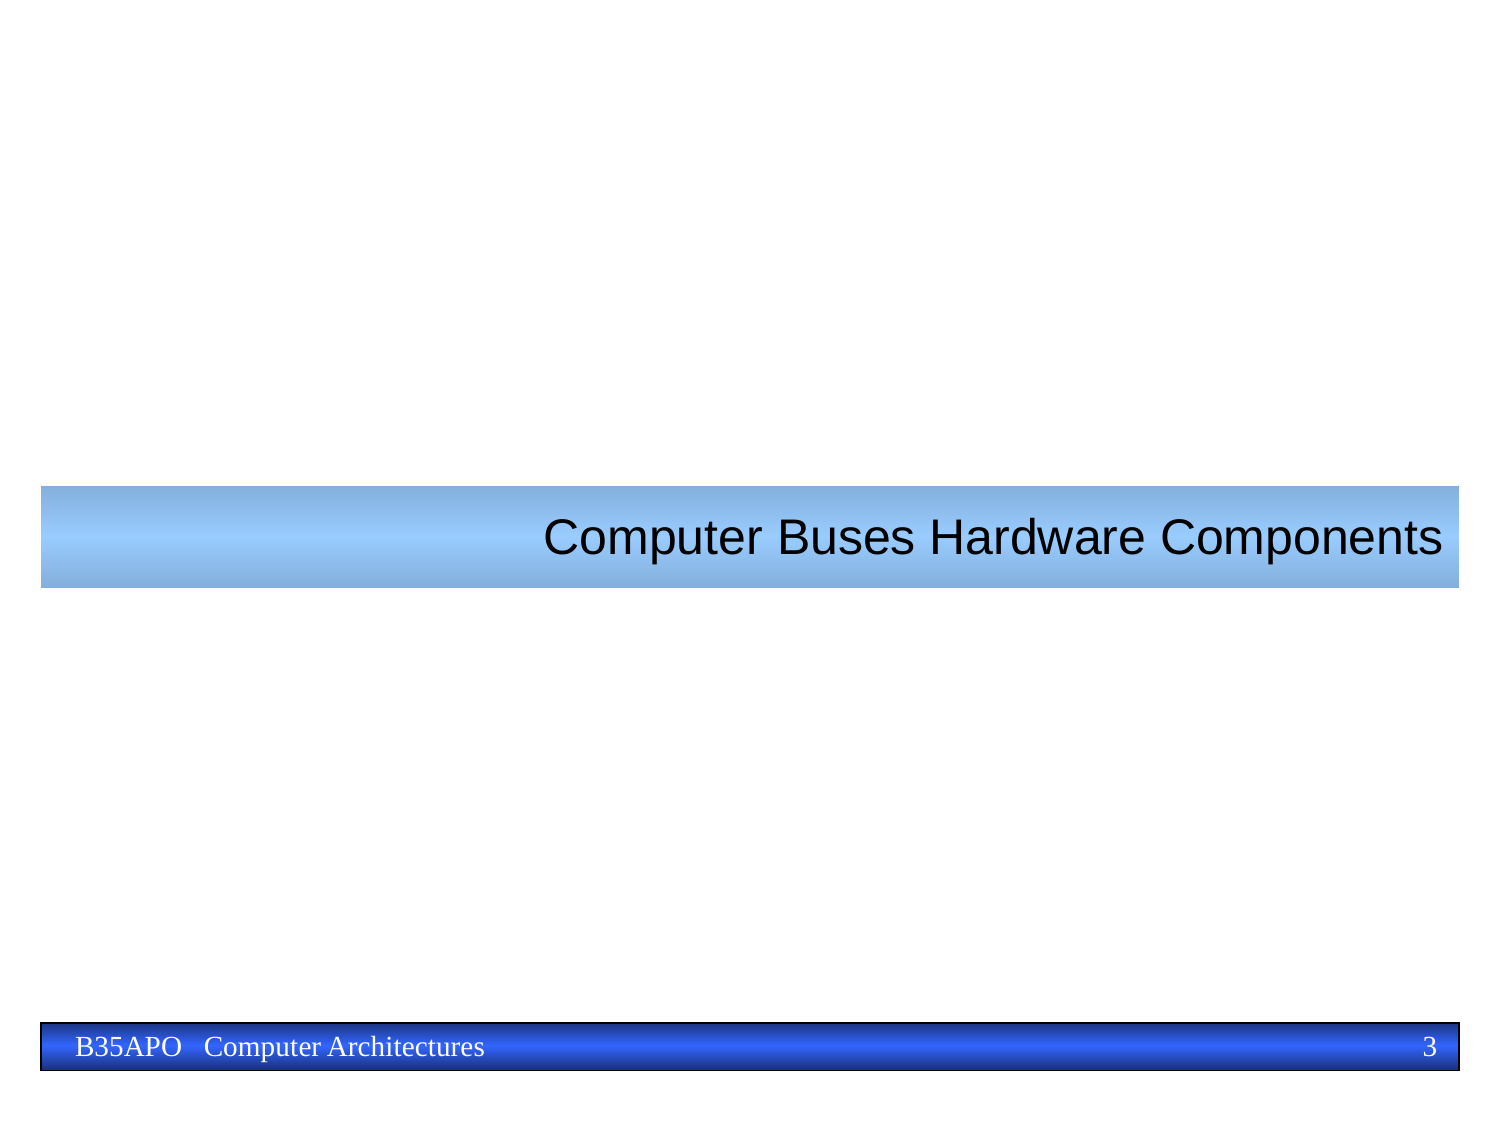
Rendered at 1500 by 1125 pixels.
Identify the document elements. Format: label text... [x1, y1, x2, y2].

title Computer Buses Hardware Components [41, 486, 1459, 588]
